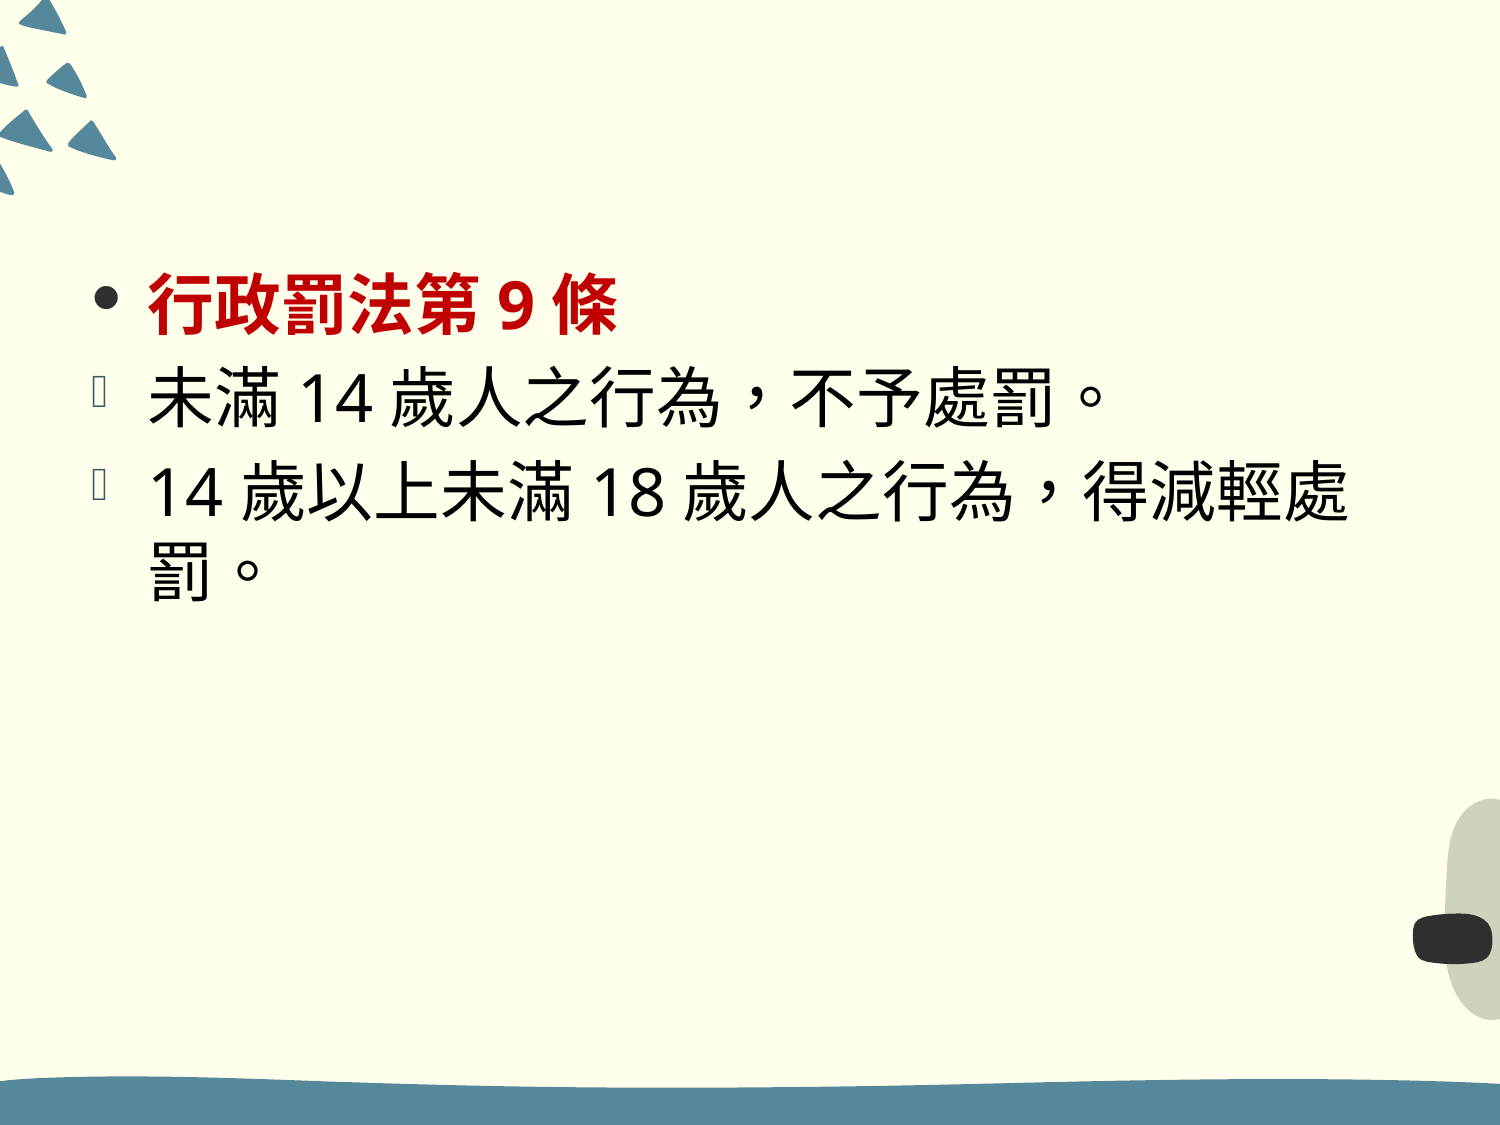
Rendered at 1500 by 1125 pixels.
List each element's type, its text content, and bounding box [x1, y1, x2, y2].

text_box [1412, 798, 1500, 1020]
list 行政罰法第9條 未滿14歲人之行為，不予處罰。 14歲以上未滿18歲人之行為，得減輕處罰。 [76, 255, 1427, 1025]
text_box [46, 62, 87, 99]
text_box [0, 163, 15, 196]
text_box [0, 109, 53, 152]
text_box [0, 1076, 1500, 1125]
text_box [68, 120, 117, 161]
text_box [19, 0, 67, 35]
text_box [0, 46, 19, 87]
